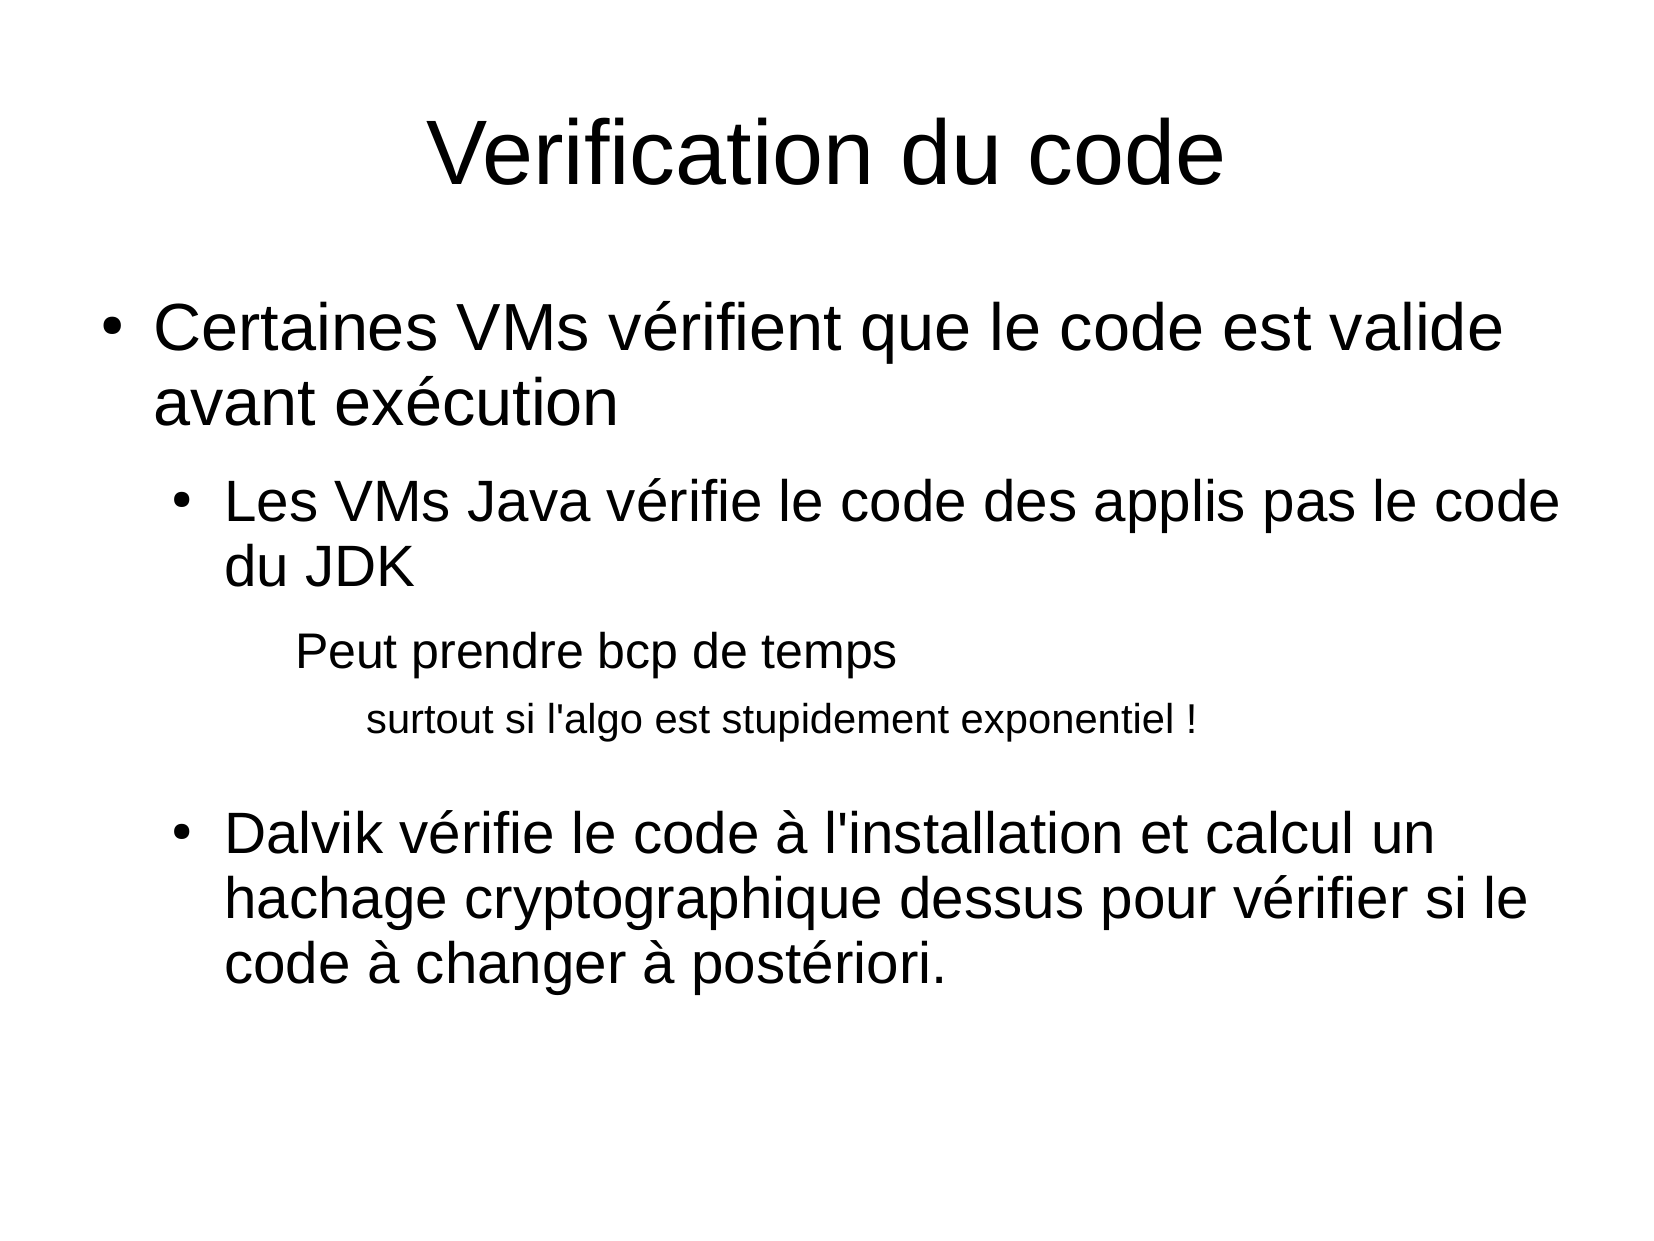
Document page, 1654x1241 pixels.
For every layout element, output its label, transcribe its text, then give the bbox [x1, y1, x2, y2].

list Certaines VMs vérifient que le code est valide avant exécution Les VMs Java vérifie le code des applis pas le code du JDK Peut prendre bcp de temps surtout si l'algo est stupidement exponentiel ! Dalvik vérifie le code à l'installation et calcul un hachage cryptographique dessus pour vérifier si le code à changer à postériori. [82, 290, 1571, 1109]
title Verification du code [82, 49, 1571, 257]
